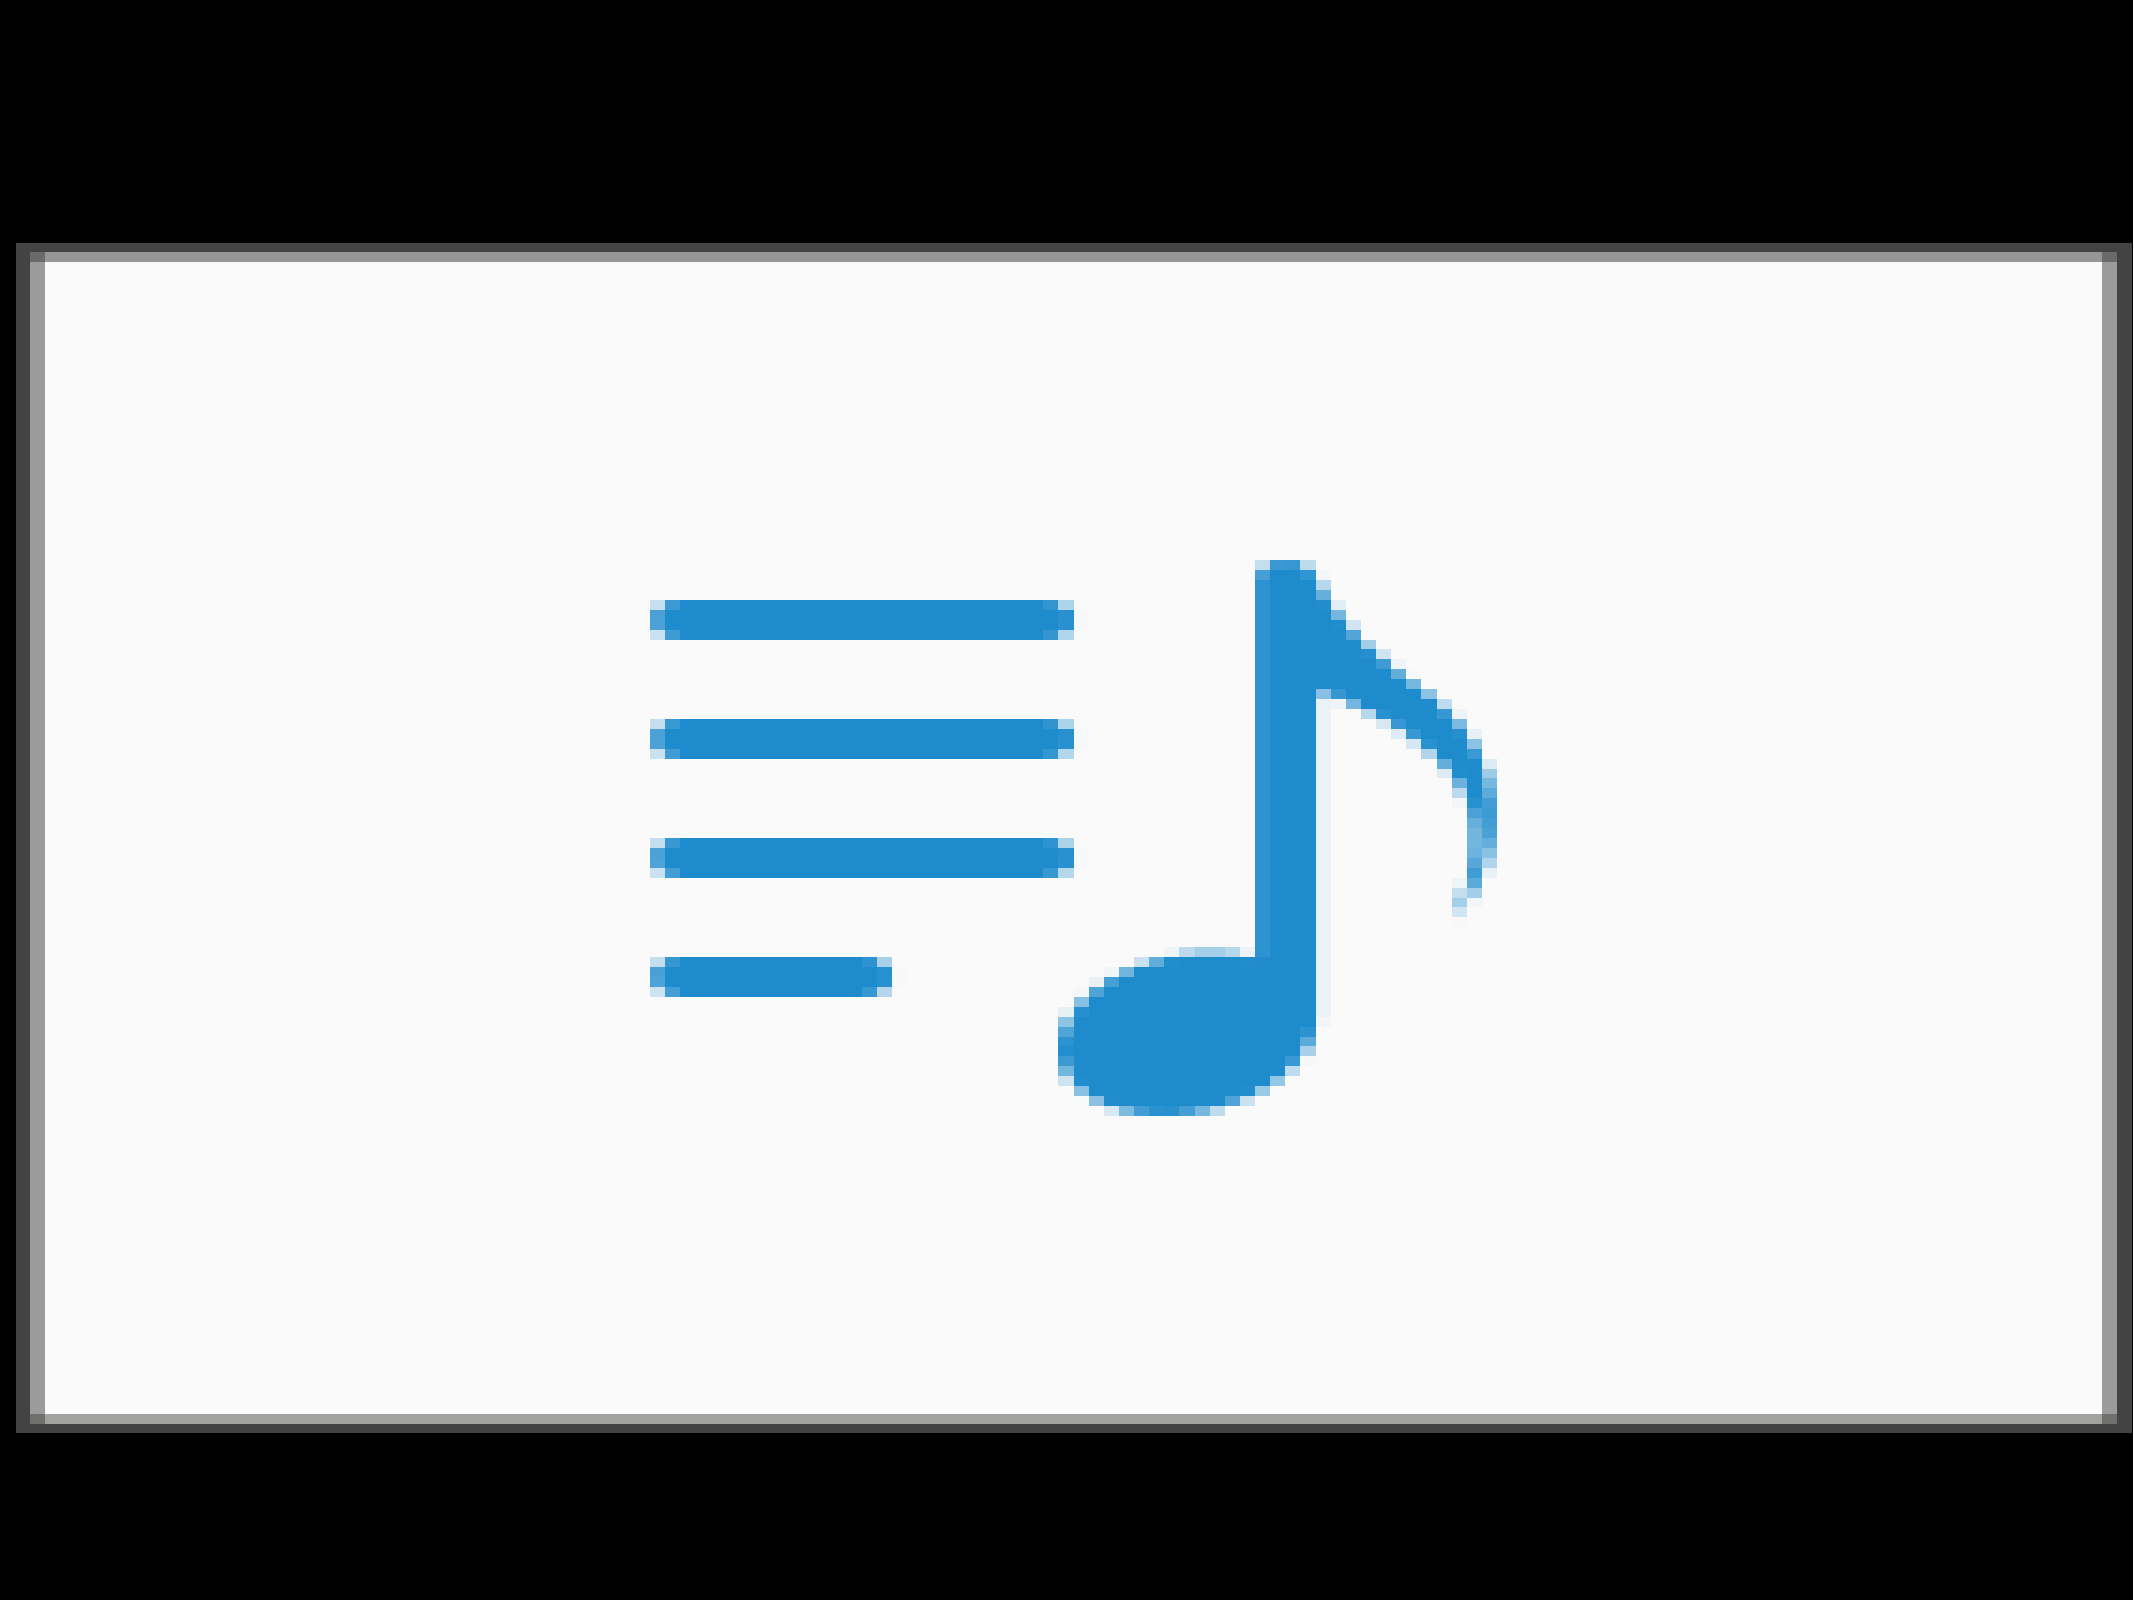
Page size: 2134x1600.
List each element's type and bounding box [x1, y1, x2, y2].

text_box [15, 242, 2134, 1435]
